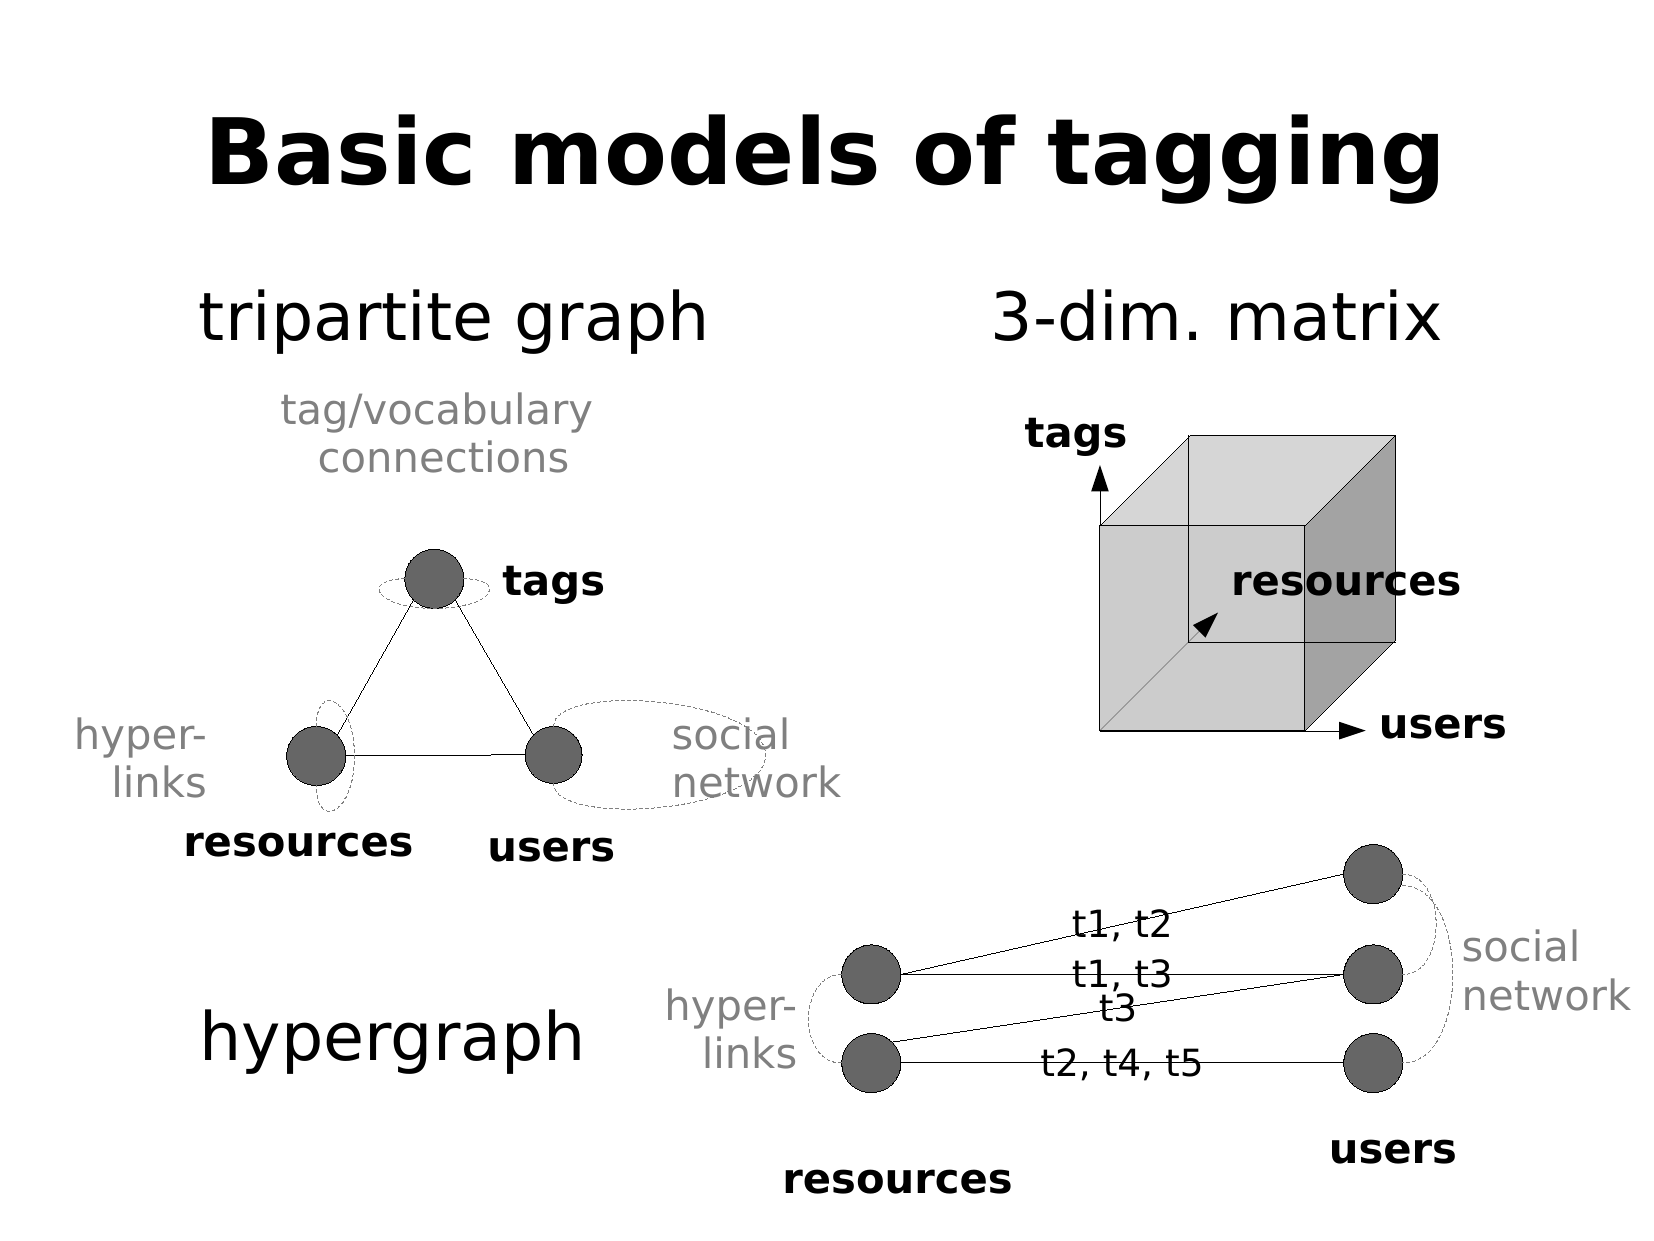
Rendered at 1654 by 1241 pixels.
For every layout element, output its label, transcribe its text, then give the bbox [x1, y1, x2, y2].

text_box users [1364, 692, 1522, 756]
text_box users [472, 814, 631, 879]
title Basic models of tagging [82, 49, 1571, 257]
text_box resources [1216, 549, 1477, 613]
text_box hyper- links [59, 703, 222, 815]
text_box social network [1446, 915, 1647, 1028]
text_box resources [168, 810, 429, 875]
text_box resources [767, 1147, 1028, 1211]
list hypergraph [147, 998, 621, 1093]
text_box social network [656, 703, 857, 815]
text_box [841, 944, 901, 1004]
text_box tags [487, 549, 621, 613]
list 3-dim. matrix [845, 278, 1572, 373]
text_box [286, 726, 346, 786]
text_box tag/vocabulary connections [265, 378, 622, 491]
text_box [1190, 613, 1396, 642]
text_box [404, 549, 464, 609]
text_box hyper- links [649, 974, 813, 1087]
text_box users [1314, 1117, 1472, 1182]
list tripartite graph [82, 278, 809, 373]
text_box [1343, 944, 1403, 1004]
text_box tags [1009, 401, 1143, 465]
text_box [841, 1033, 901, 1093]
text_box [1101, 643, 1393, 731]
text_box [1343, 844, 1403, 904]
text_box [1099, 526, 1188, 730]
text_box [1189, 435, 1396, 640]
text_box [1343, 1033, 1403, 1093]
text_box [525, 726, 583, 784]
